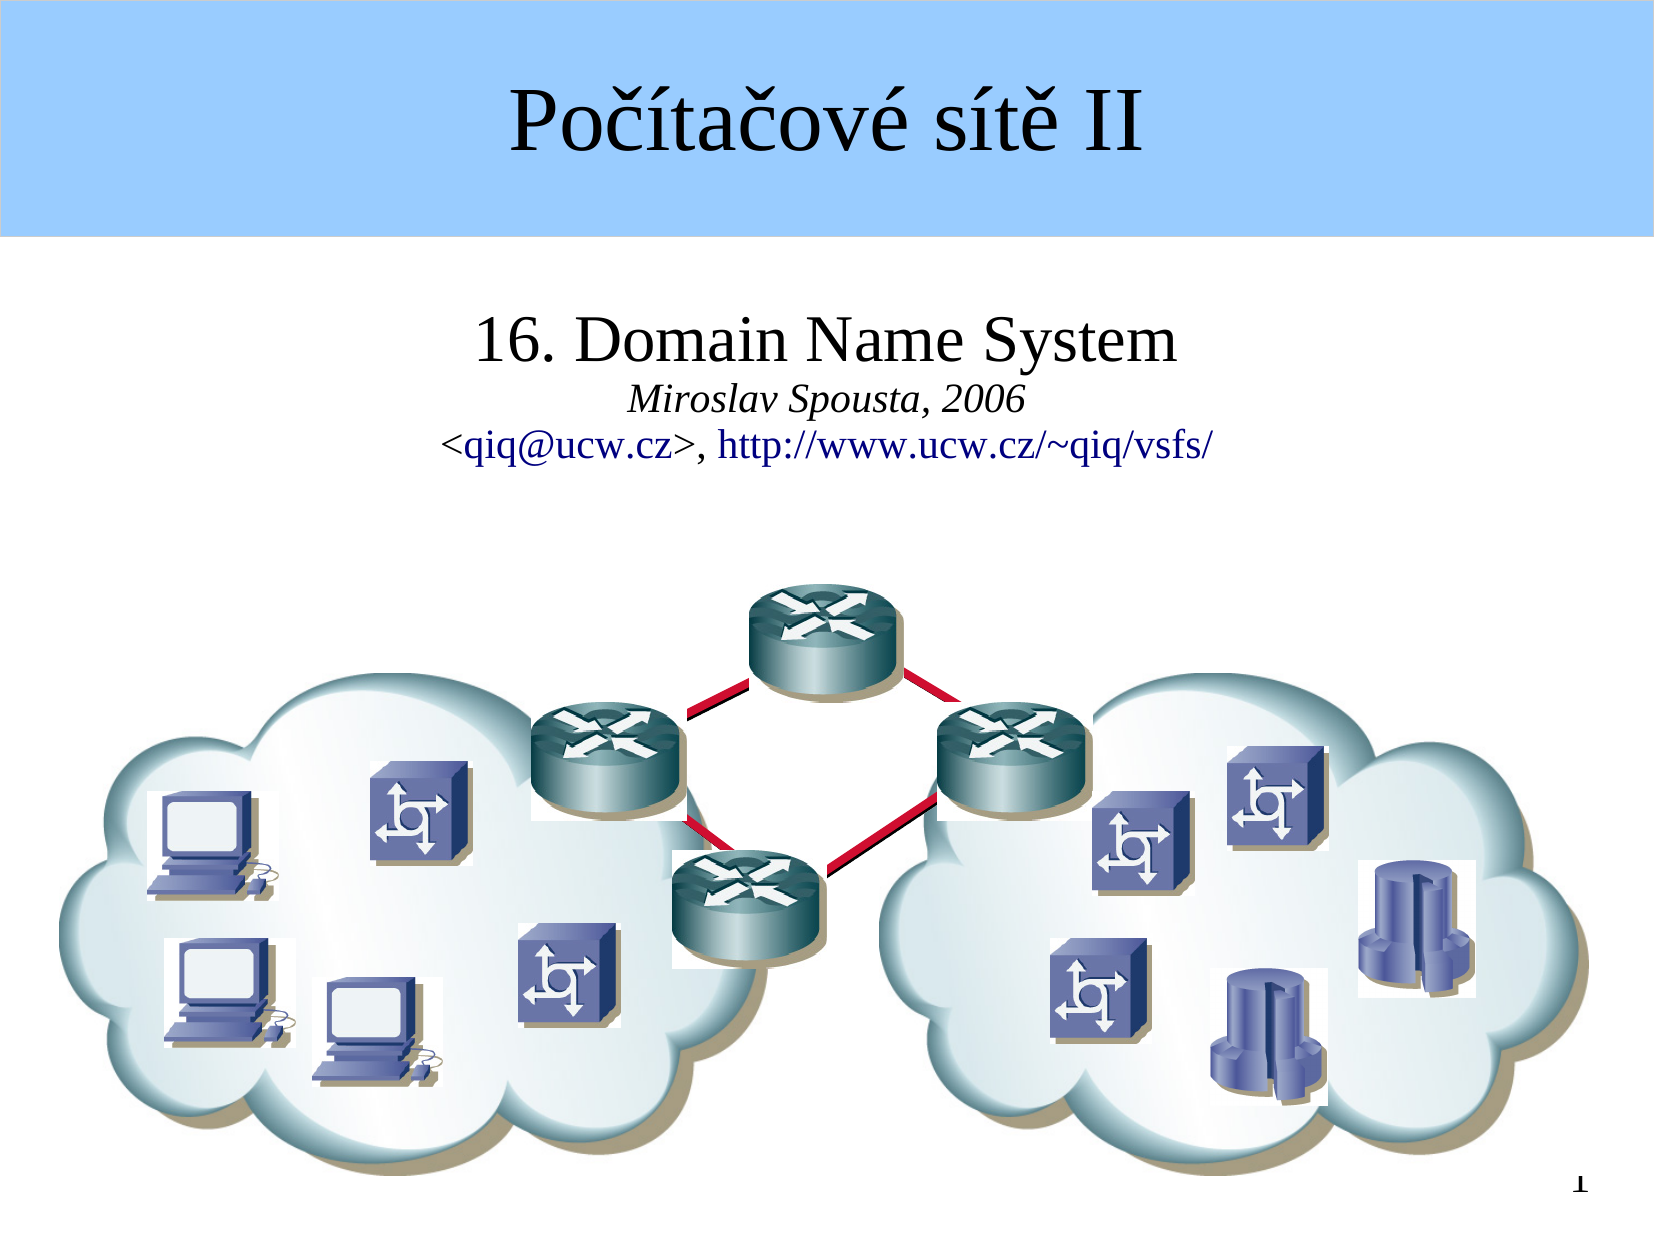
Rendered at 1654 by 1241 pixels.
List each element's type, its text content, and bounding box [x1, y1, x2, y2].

title Počítačové sítě II [0, 2, 1654, 237]
picture [59, 584, 1589, 1176]
text_box 16. Domain Name System Miroslav Spousta, 2006 <qiq@ucw.cz>, http://www.ucw.cz/~qiq/vsfs/ [0, 237, 1654, 532]
